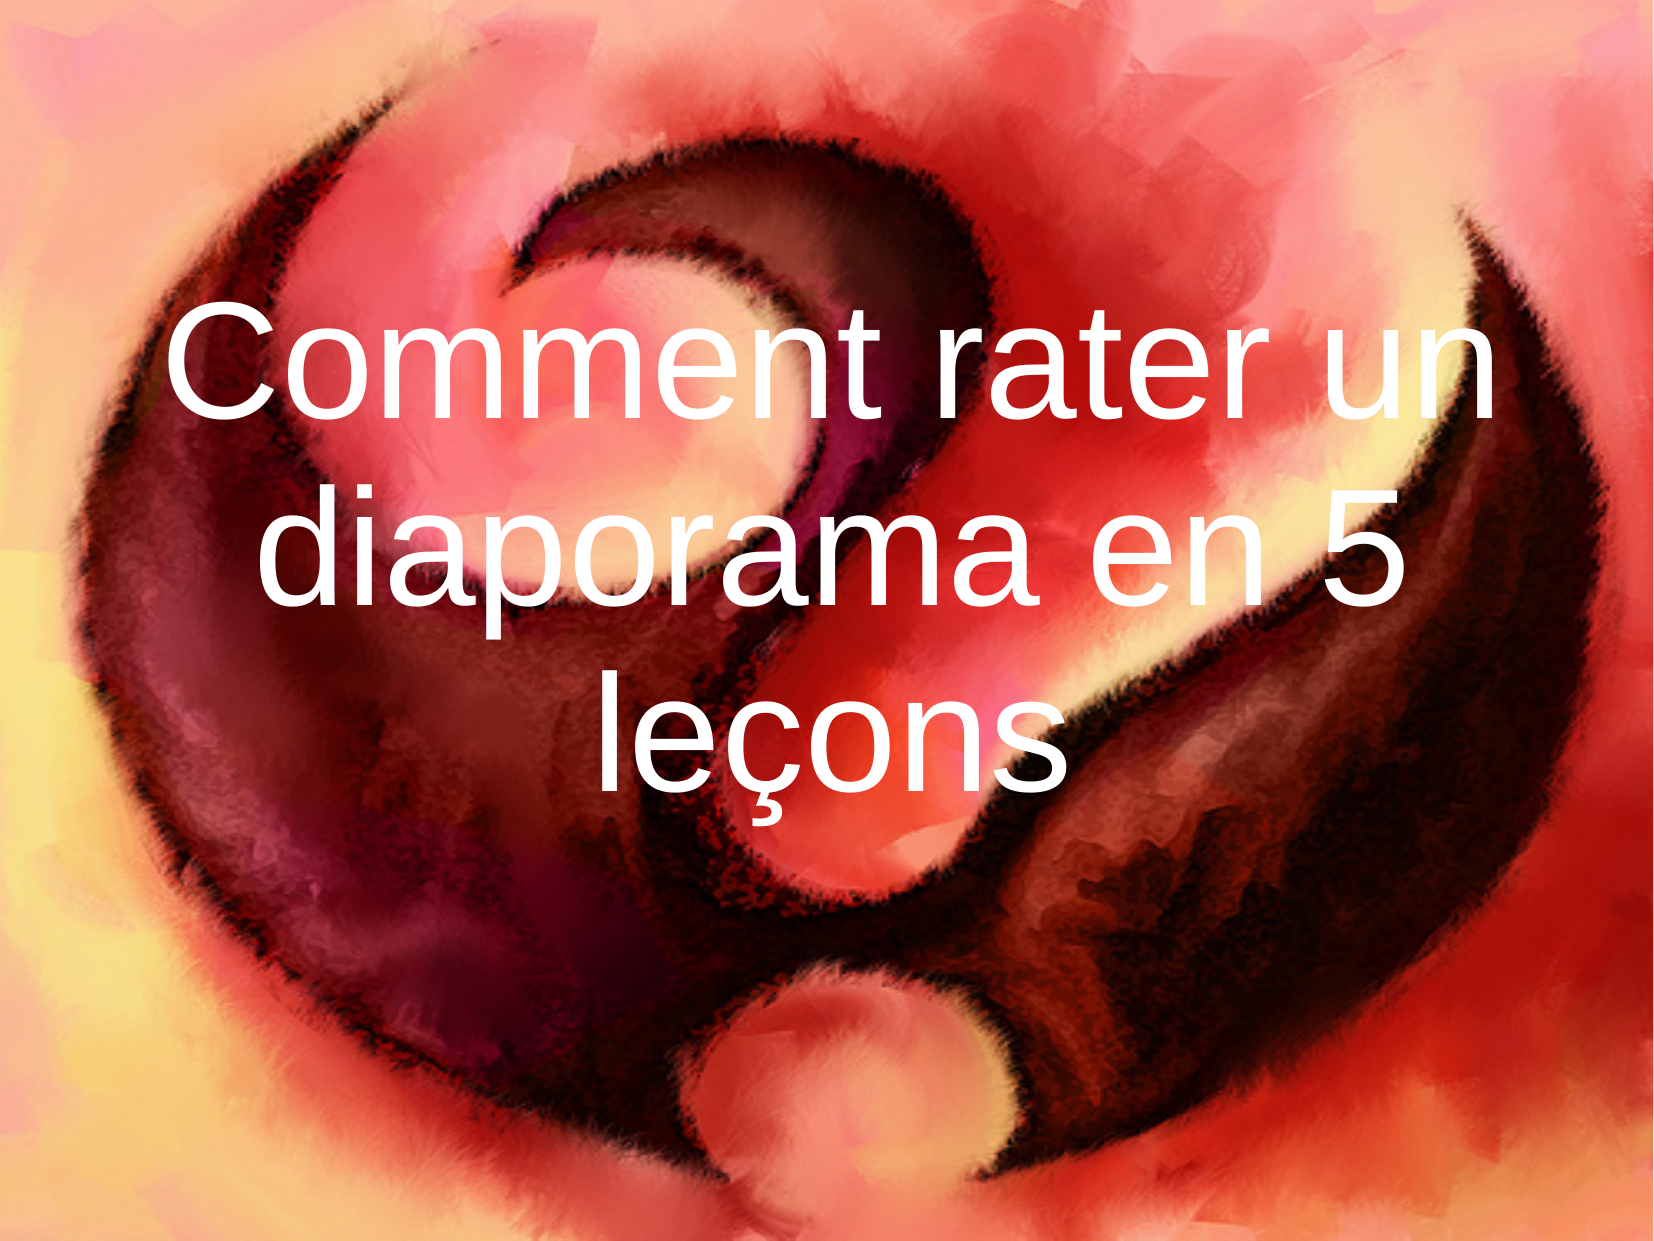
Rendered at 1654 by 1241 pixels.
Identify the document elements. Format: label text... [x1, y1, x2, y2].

picture [0, 0, 1654, 1241]
title Comment rater un diaporama en 5 leçons [88, 267, 1577, 827]
